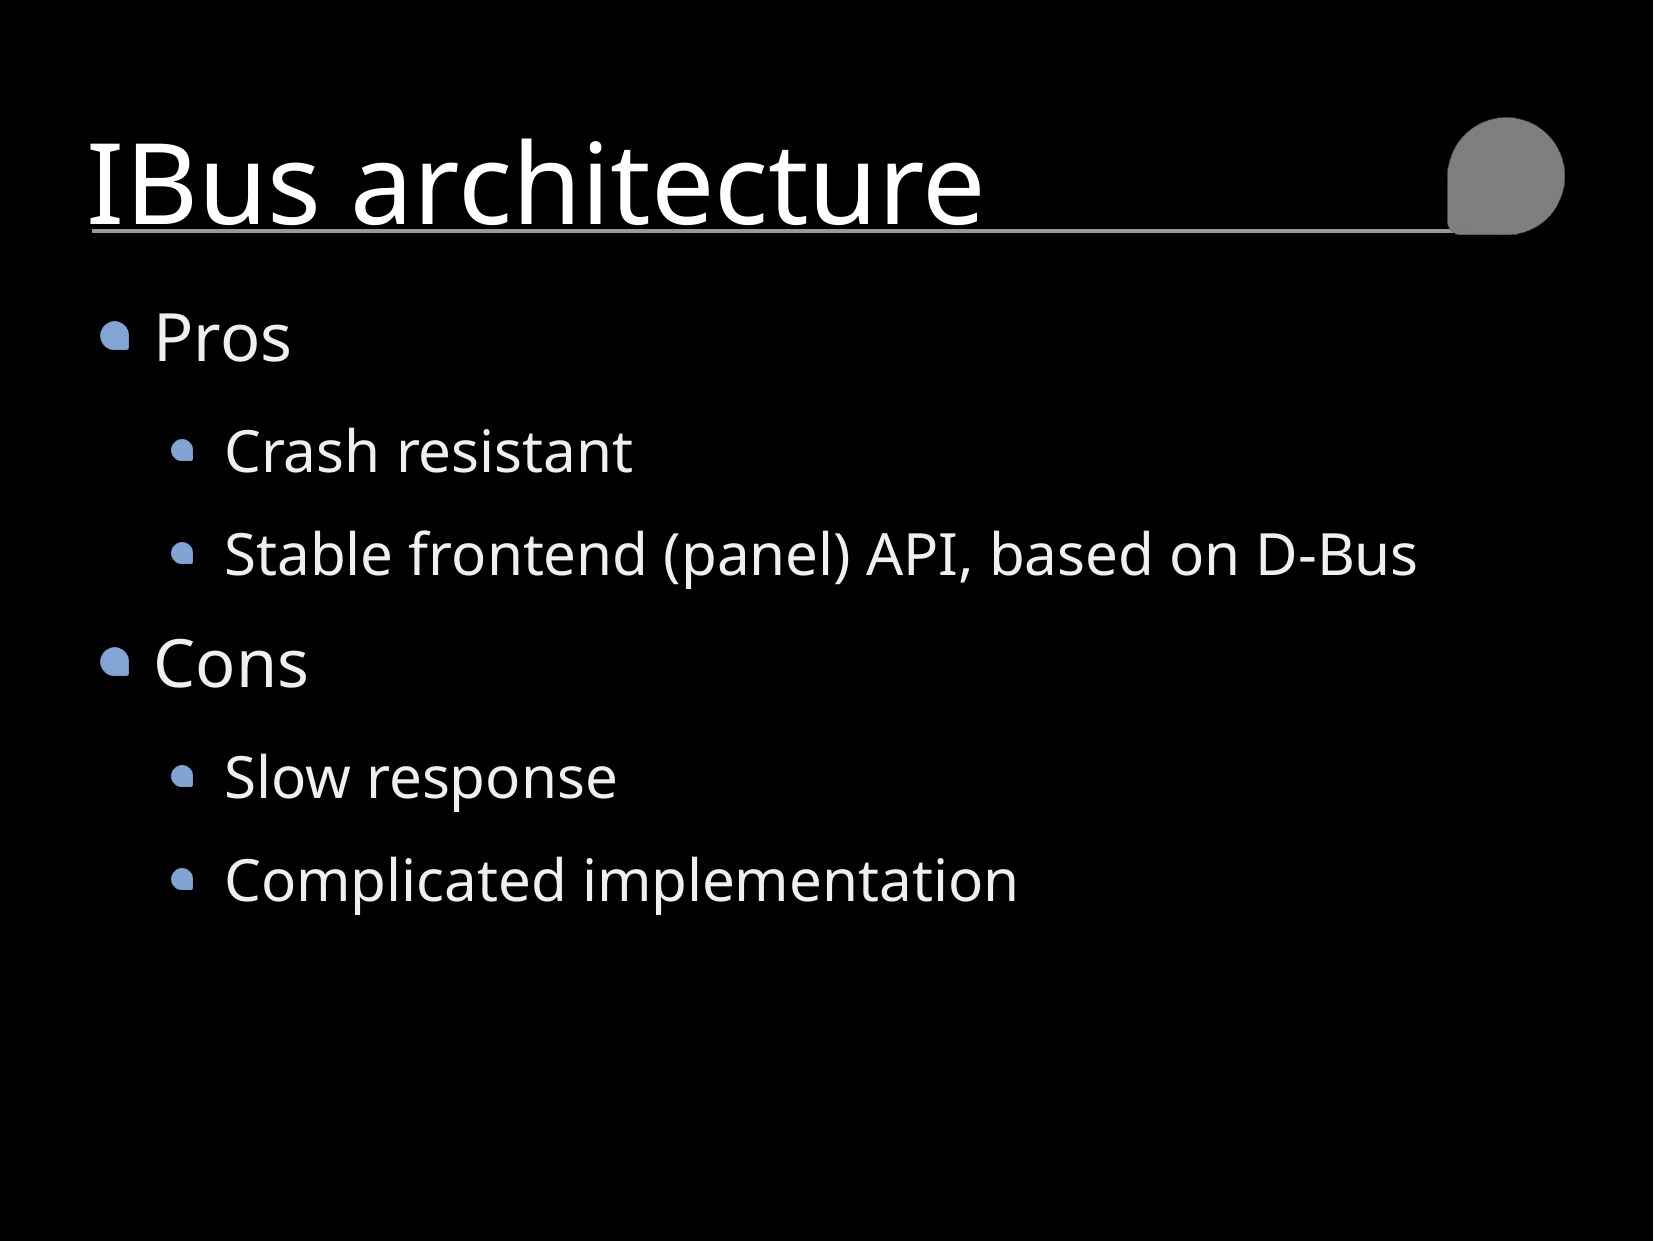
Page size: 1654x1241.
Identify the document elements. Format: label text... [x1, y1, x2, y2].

list Pros Crash resistant Stable frontend (panel) API, based on D-Bus Cons Slow response Complicated implementation [82, 290, 1571, 1010]
title IBus architecture [86, 112, 1575, 249]
